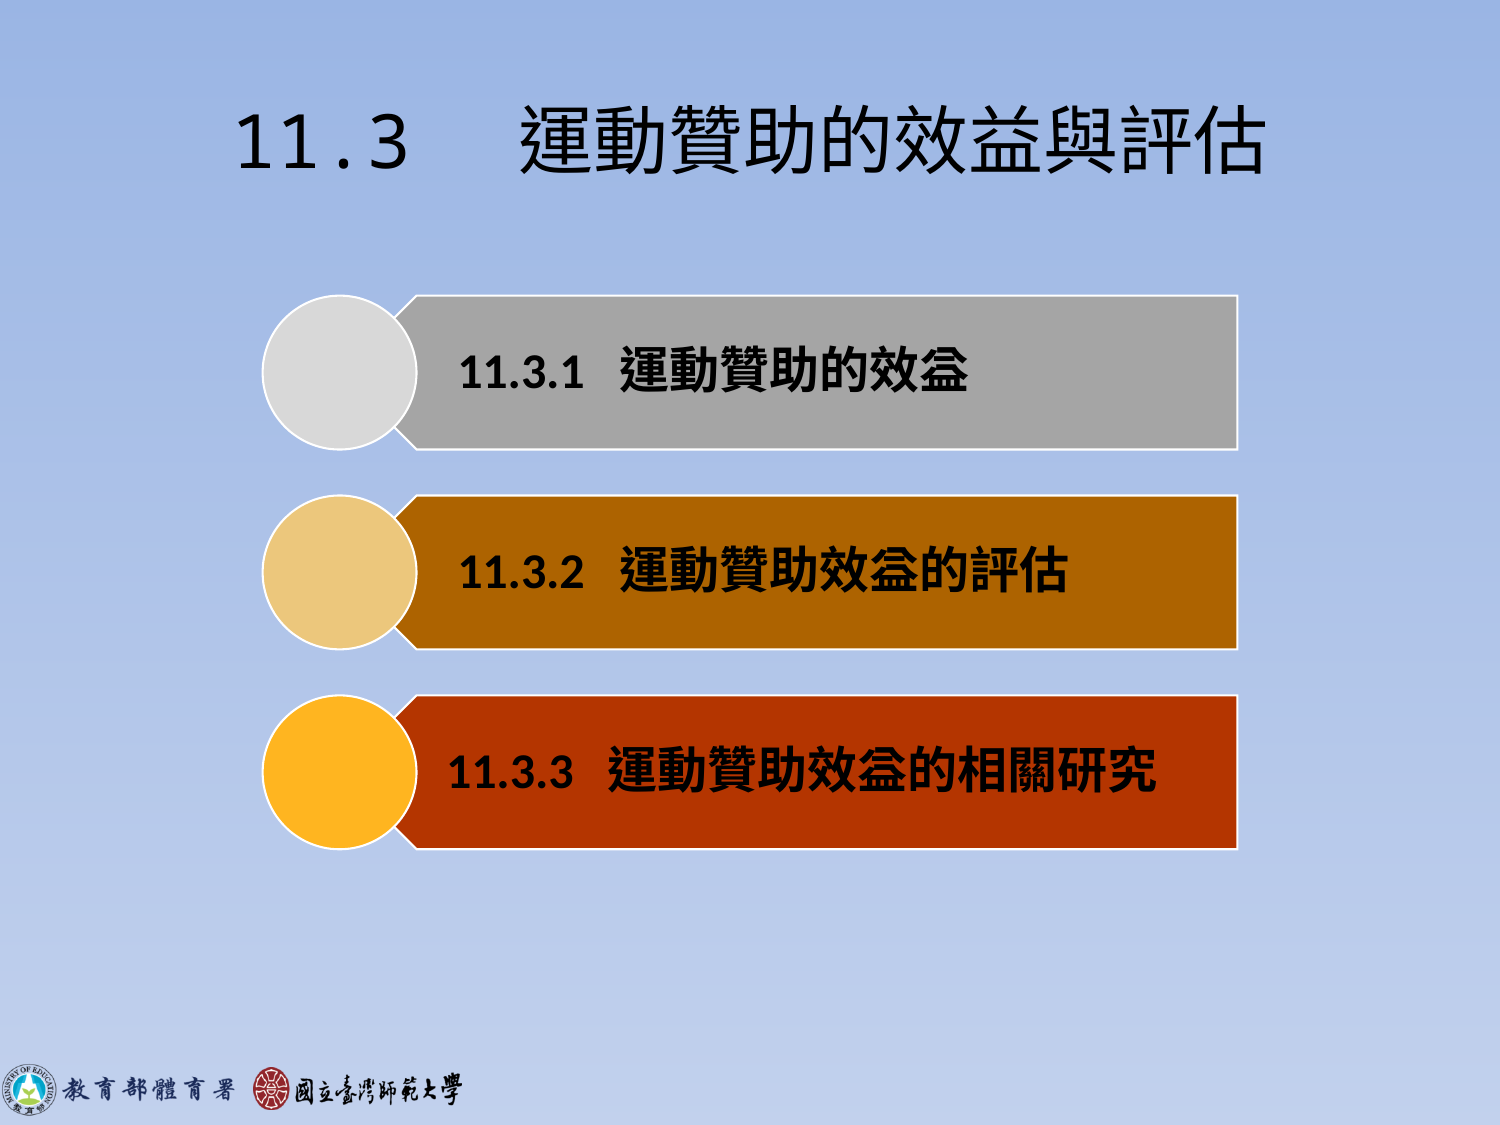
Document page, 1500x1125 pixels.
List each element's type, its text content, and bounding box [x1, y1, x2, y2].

text_box 11.3.3 運動贊助效益的相關研究 [394, 695, 1238, 850]
text_box 11.3.1 運動贊助的效益 [394, 295, 1238, 450]
text_box [262, 695, 417, 850]
title 11.3 運動贊助的效益與評估 [75, 45, 1426, 233]
text_box [262, 295, 417, 450]
text_box [262, 495, 417, 650]
text_box 11.3.2 運動贊助效益的評估 [394, 495, 1238, 650]
